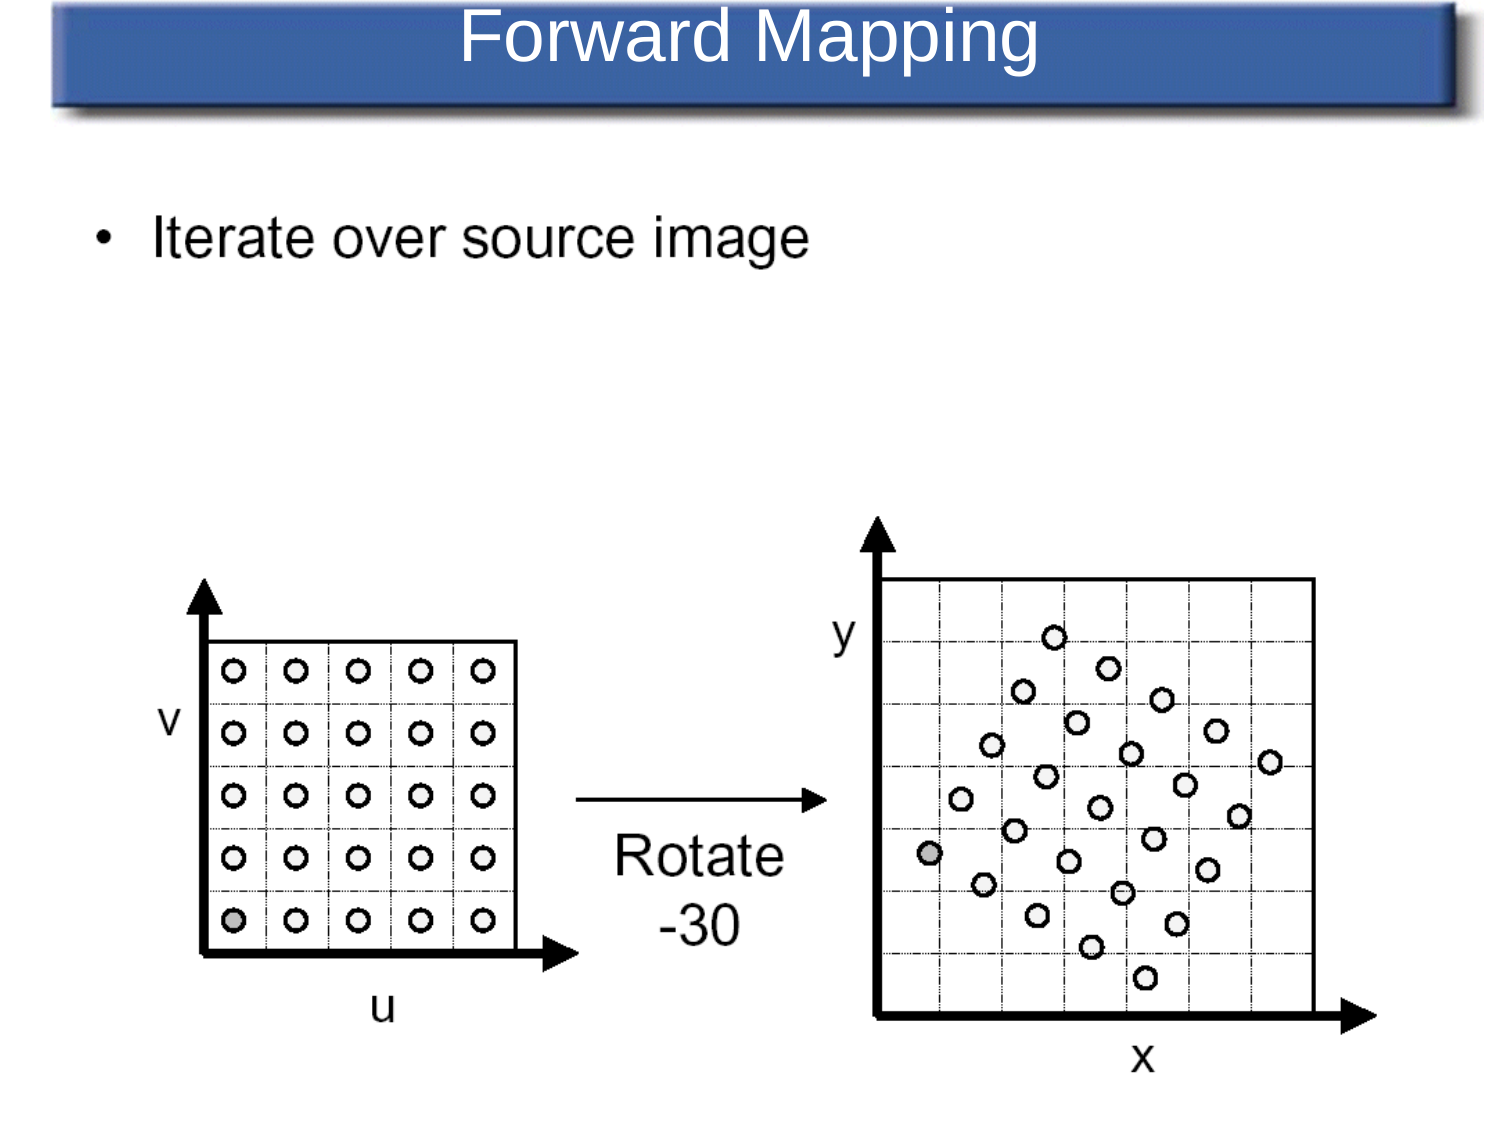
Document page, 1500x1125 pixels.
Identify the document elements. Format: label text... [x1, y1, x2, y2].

picture [87, 199, 1388, 1083]
picture [50, 0, 1484, 127]
title Forward Mapping [75, 0, 1426, 85]
